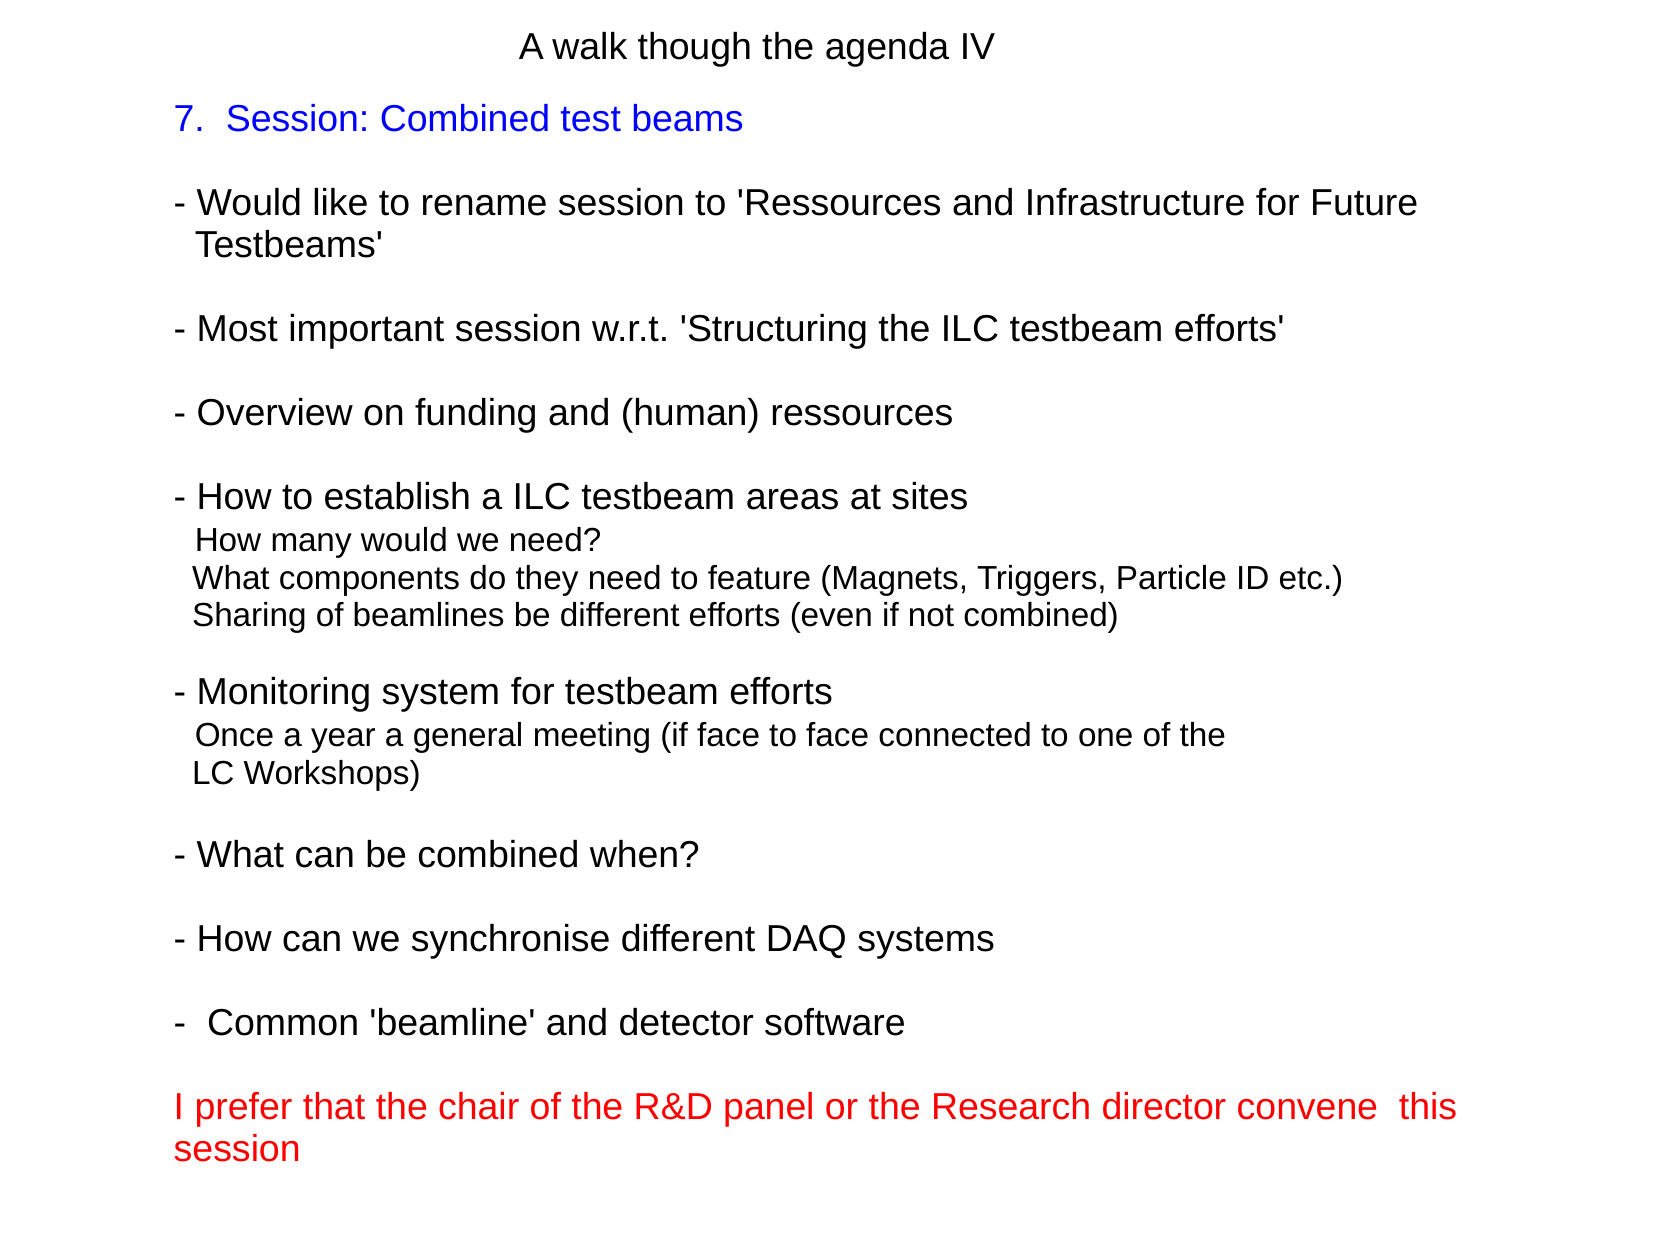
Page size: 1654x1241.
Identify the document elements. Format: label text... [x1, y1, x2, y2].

text_box A walk though the agenda IV [504, 17, 1012, 75]
text_box 7. Session: Combined test beams - Would like to rename session to 'Ressources and Infrastructure for Future Testbeams' - Most important session w.r.t. 'Structuring the ILC testbeam efforts' - Overview on funding and (human) ressources - How to establish a ILC testbeam areas at sites How many would we need? What components do they need to feature (Magnets, Triggers, Particle ID etc.) Sharing of beamlines be different efforts (even if not combined) - Monitoring system for testbeam efforts Once a year a general meeting (if face to face connected to one of the LC Workshops) - What can be combined when? - How can we synchronise different DAQ systems - Common 'beamline' and detector software I prefer that the chair of the R&D panel or the Research director convene this session [158, 90, 1486, 1220]
